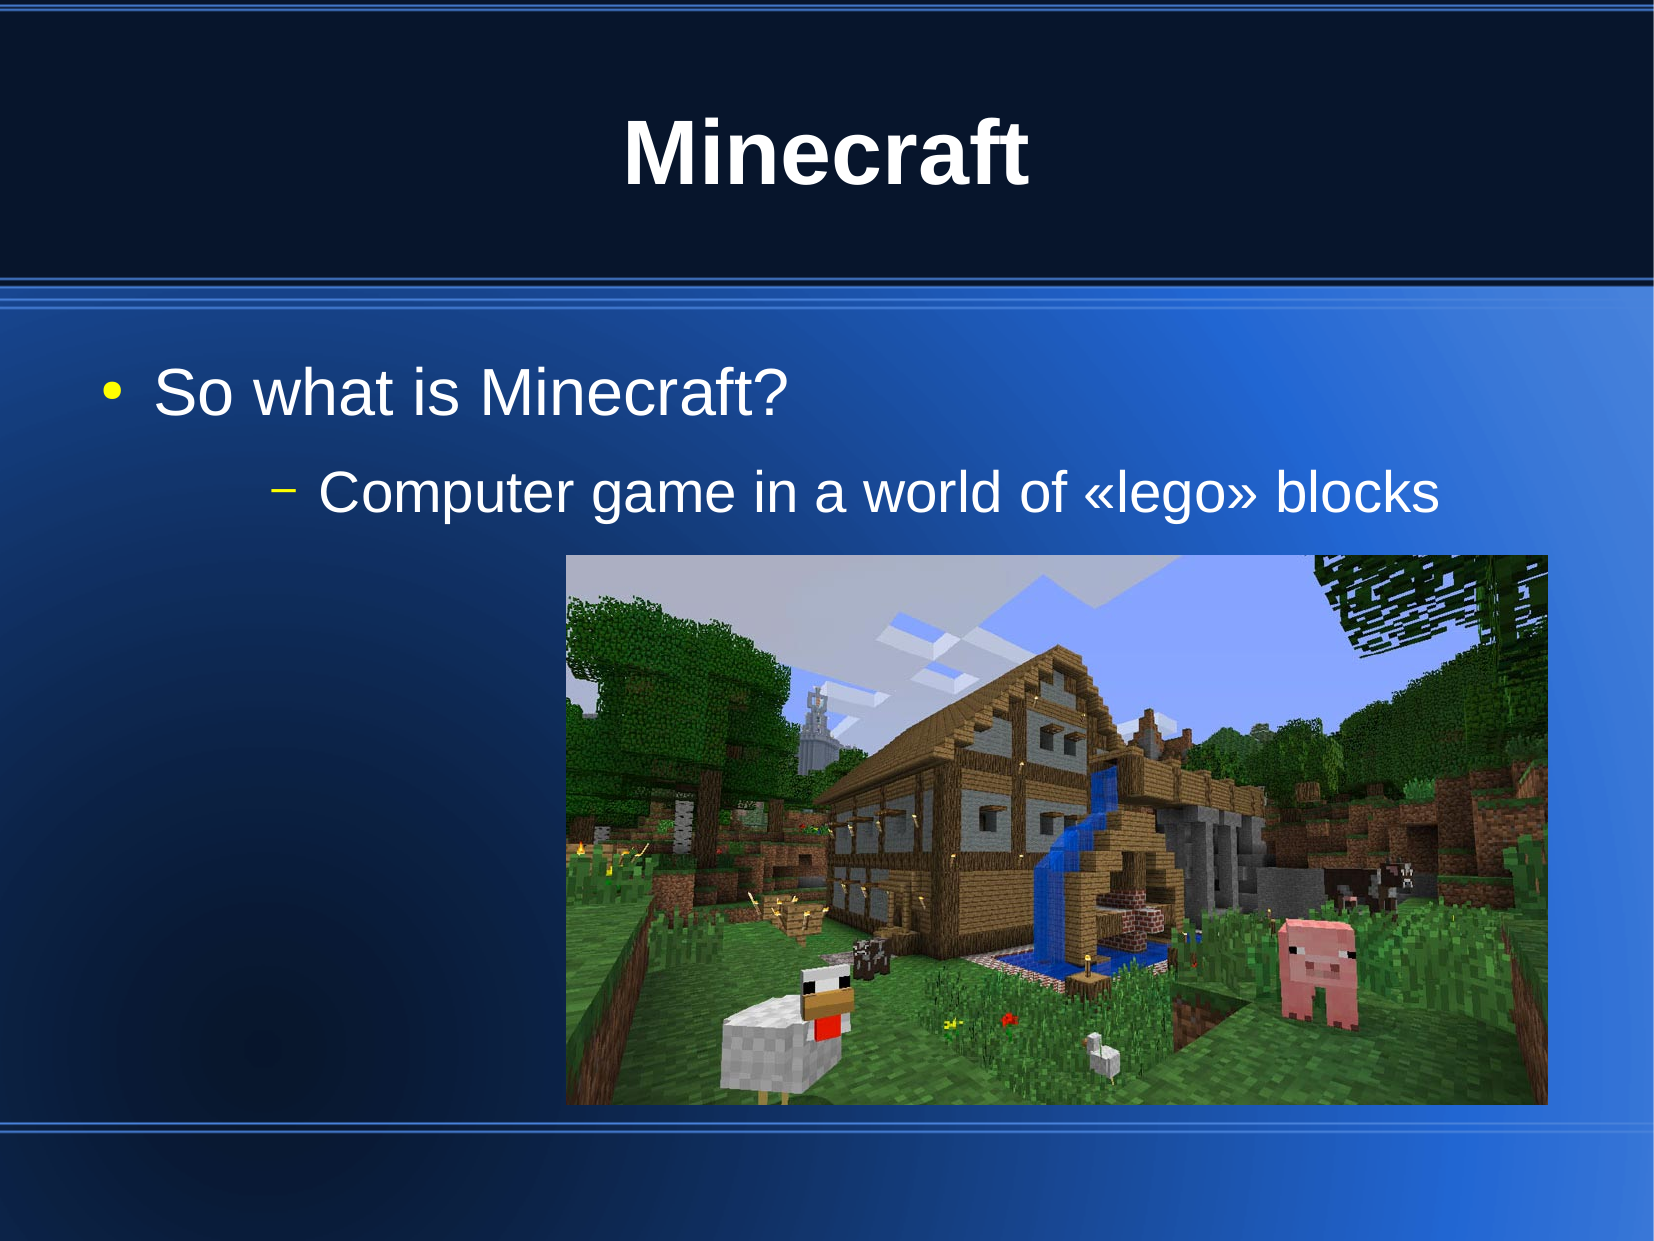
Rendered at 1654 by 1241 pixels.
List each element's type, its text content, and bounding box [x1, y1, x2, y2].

list So what is Minecraft? Computer game in a world of «lego» blocks [82, 355, 1571, 1075]
picture [0, 0, 1654, 1241]
title Minecraft [82, 49, 1571, 257]
